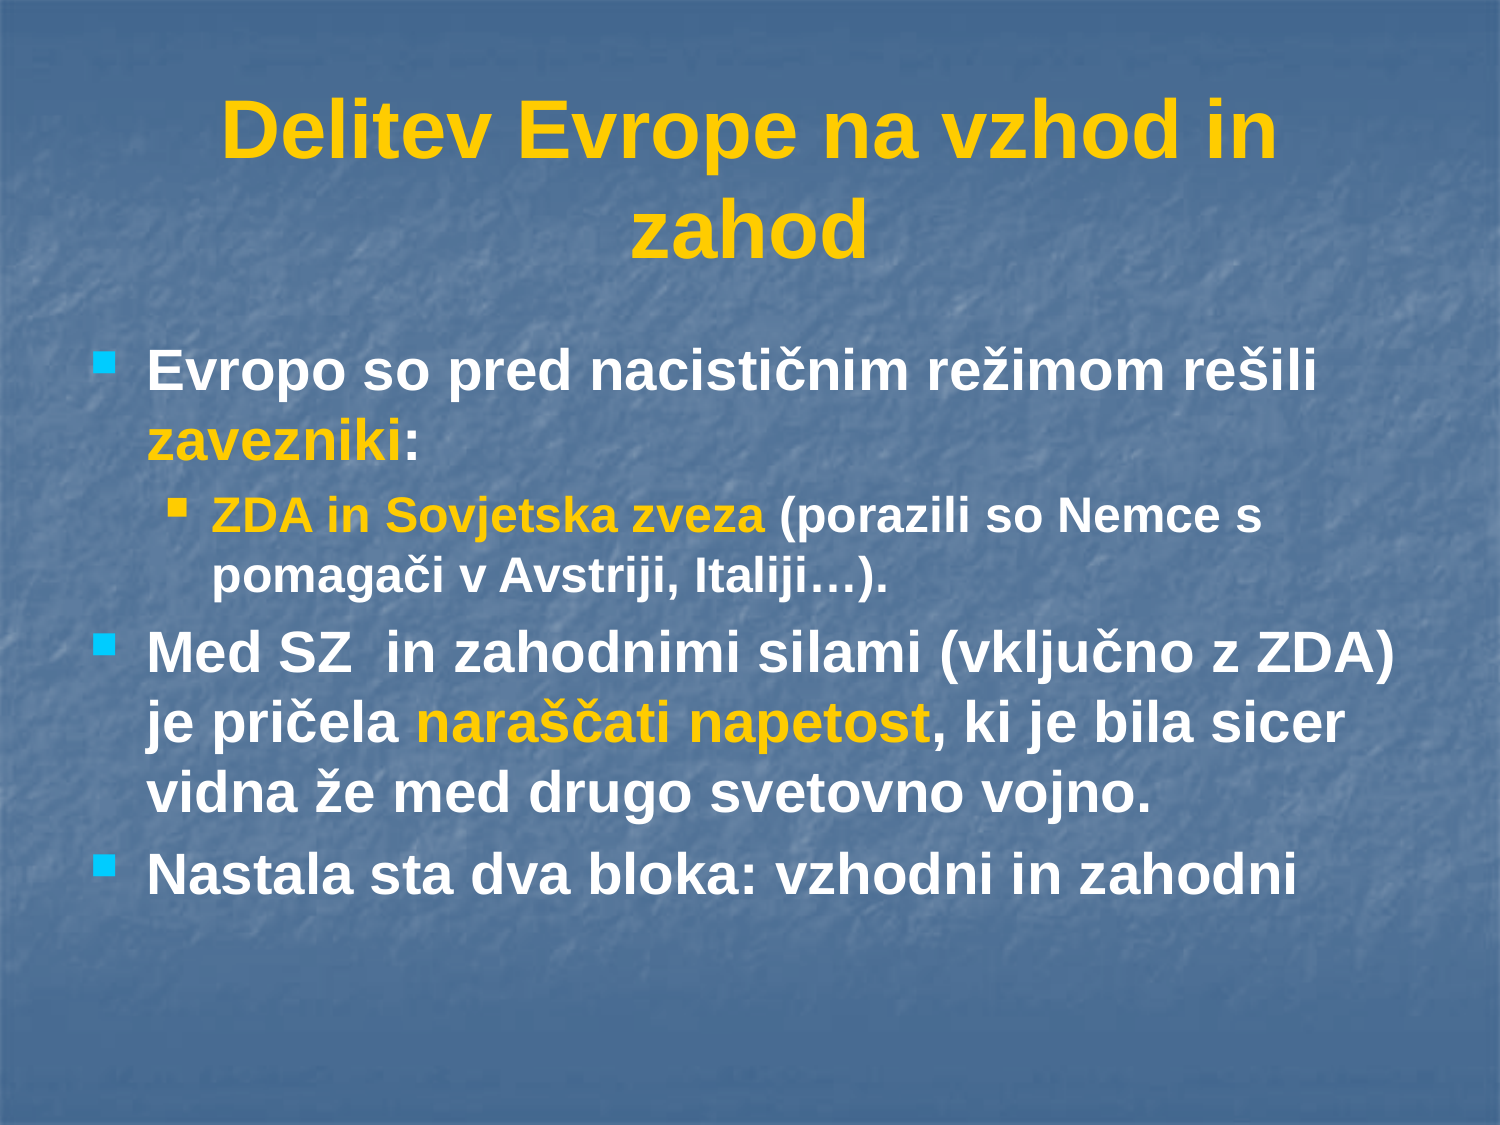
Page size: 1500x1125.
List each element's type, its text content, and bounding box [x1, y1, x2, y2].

picture [0, 0, 1500, 1125]
title Delitev Evrope na vzhod in zahod [75, 62, 1425, 288]
list Evropo so pred nacističnim režimom rešili zavezniki: ZDA in Sovjetska zveza (porazili so Nemce s pomagači v Avstriji, Italiji…). Med SZ in zahodnimi silami (vključno z ZDA) je pričela naraščati napetost, ki je bila sicer vidna že med drugo svetovno vojno. Nastala sta dva bloka: vzhodni in zahodni [75, 324, 1425, 1083]
